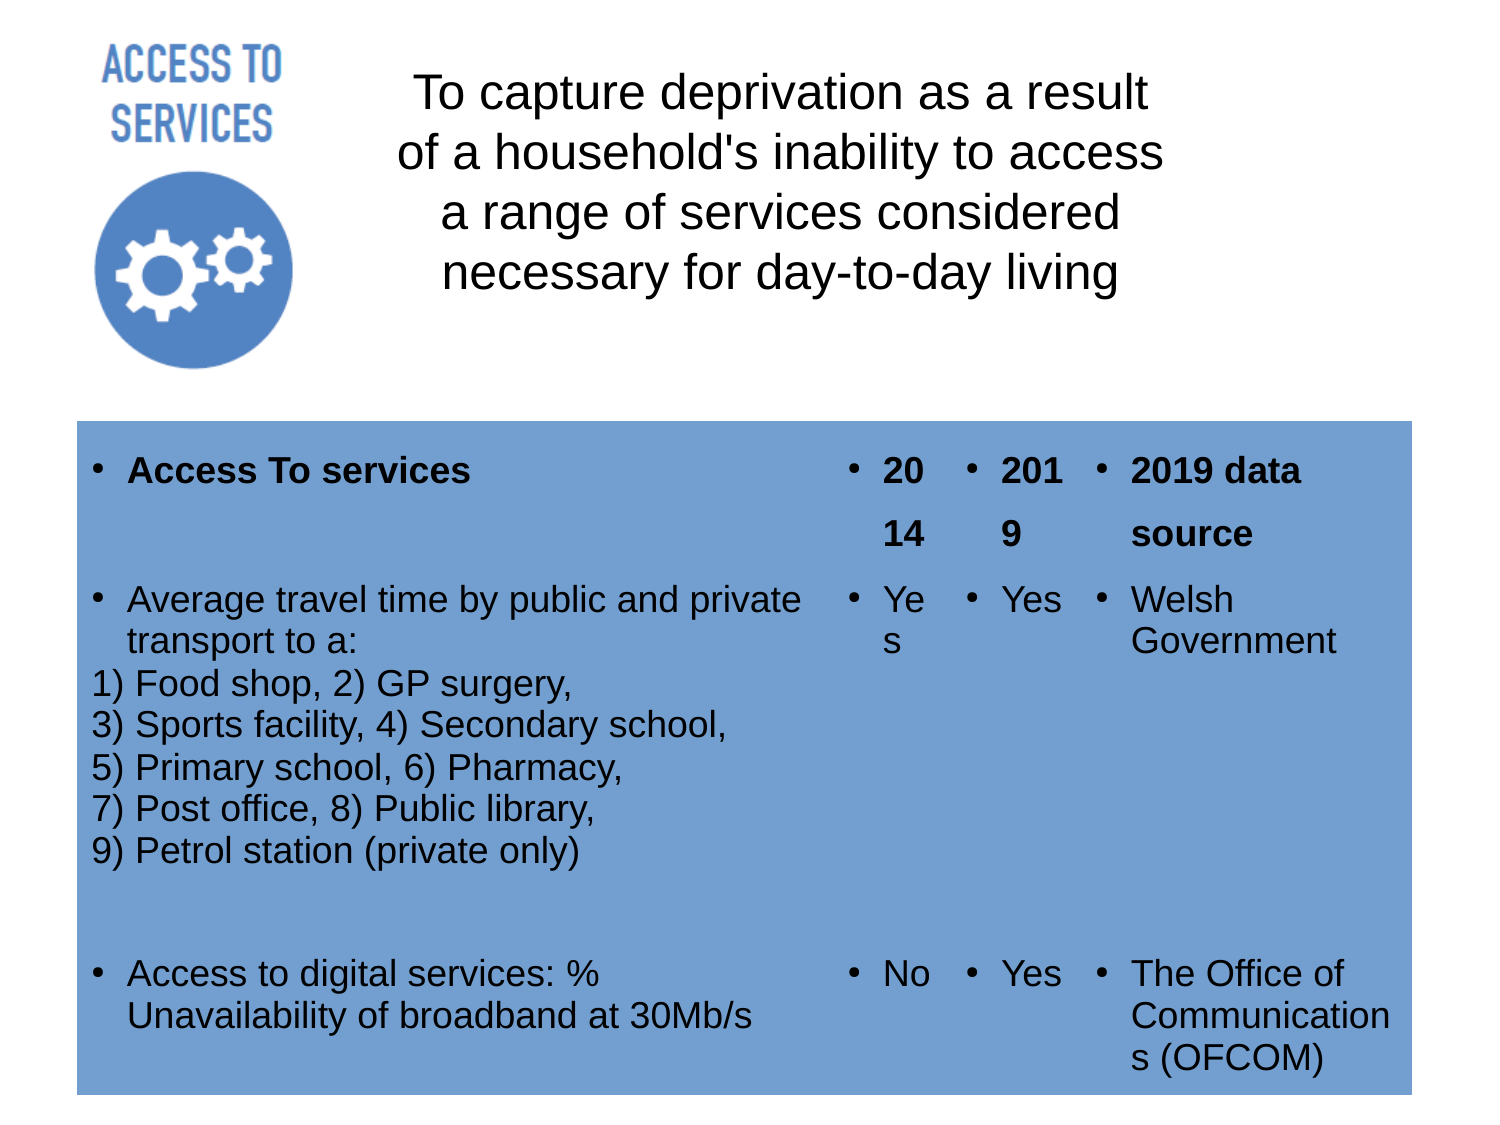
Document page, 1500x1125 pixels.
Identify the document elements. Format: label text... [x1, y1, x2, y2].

table_header 2019 data source [1081, 421, 1412, 571]
picture [76, 30, 307, 391]
table_cell The Office of Communications (OFCOM) [1081, 945, 1412, 1095]
table_cell Average travel time by public and private transport to a: 1) Food shop, 2) GP surgery, 3) Sports facility, 4) Secondary school, 5) Primary school, 6) Pharmacy, 7) Post office, 8) Public library, 9) Petrol station (private only) [77, 571, 833, 945]
table_header 2019 [951, 421, 1081, 571]
table_header 2014 [833, 421, 951, 571]
table_cell Welsh Government [1081, 571, 1412, 945]
text_box To capture deprivation as a result of a household's inability to access a range of services considered necessary for day-to-day living [373, 52, 1188, 307]
table_cell Access to digital services: % Unavailability of broadband at 30Mb/s [77, 945, 833, 1095]
table_cell Yes [951, 571, 1081, 945]
table_cell Yes [951, 945, 1081, 1095]
table_cell No [833, 945, 951, 1095]
table_header Access To services [77, 421, 833, 571]
table_cell Yes [833, 571, 951, 945]
